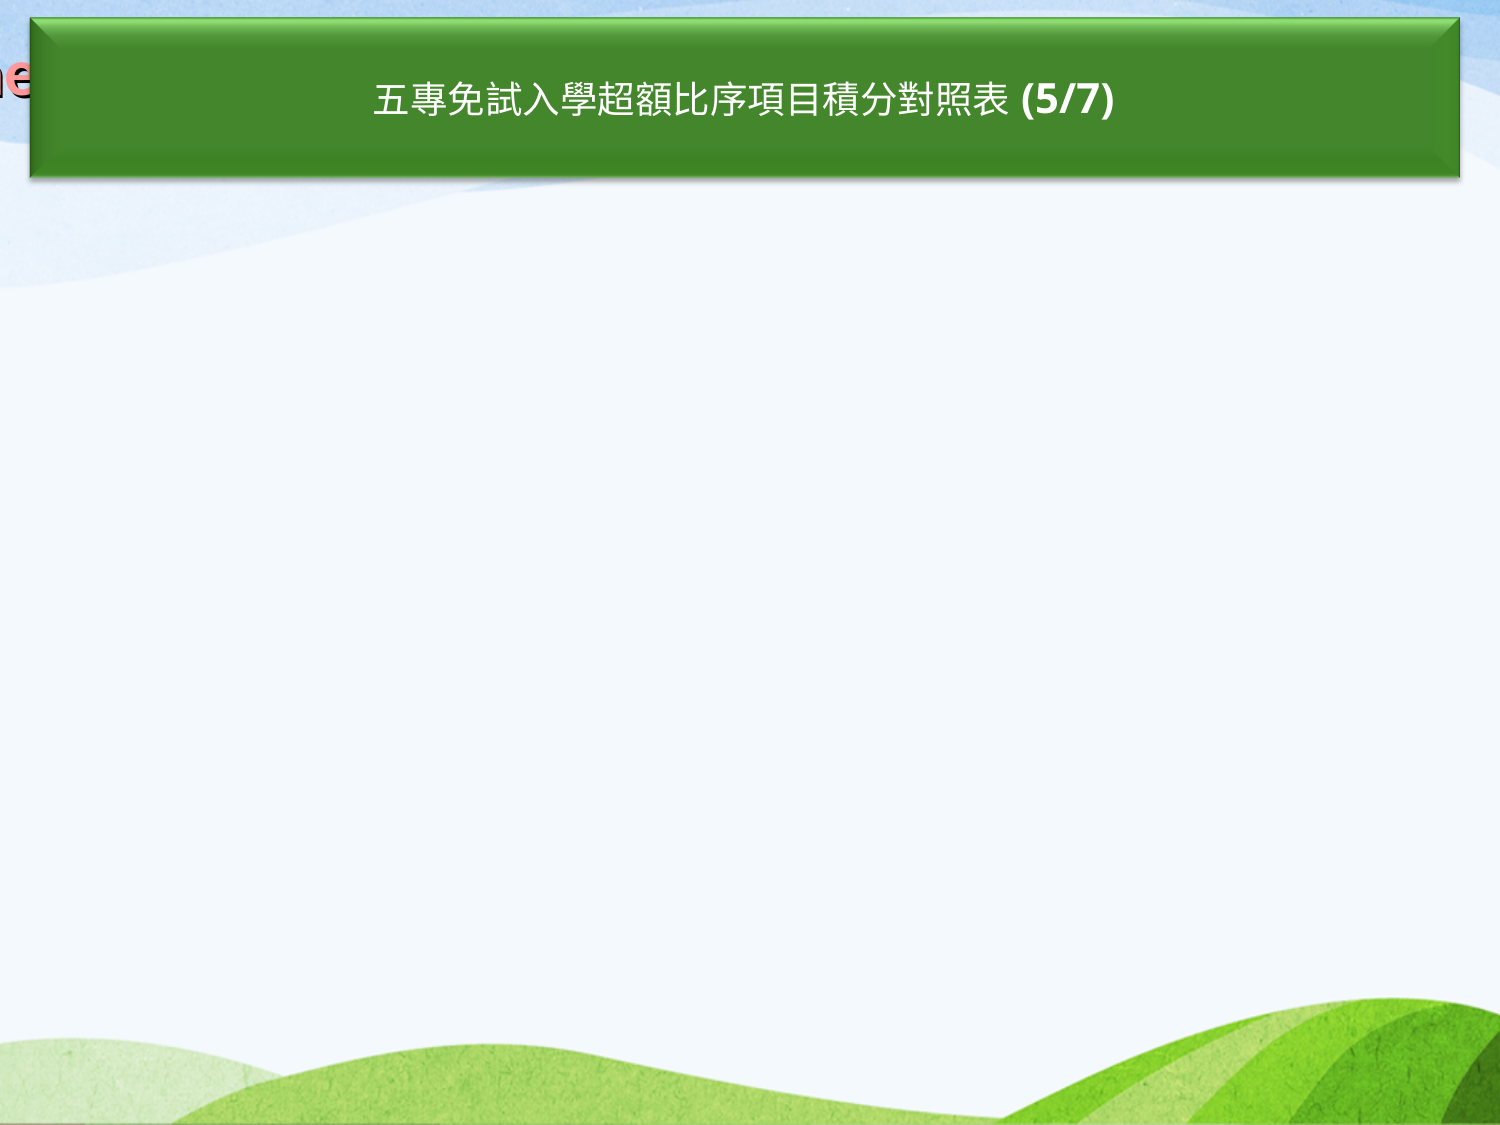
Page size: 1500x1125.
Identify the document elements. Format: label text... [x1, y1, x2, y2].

text_box 五專免試入學超額比序項目積分對照表(5/7) [29, 18, 1459, 178]
picture [0, 0, 1500, 1125]
